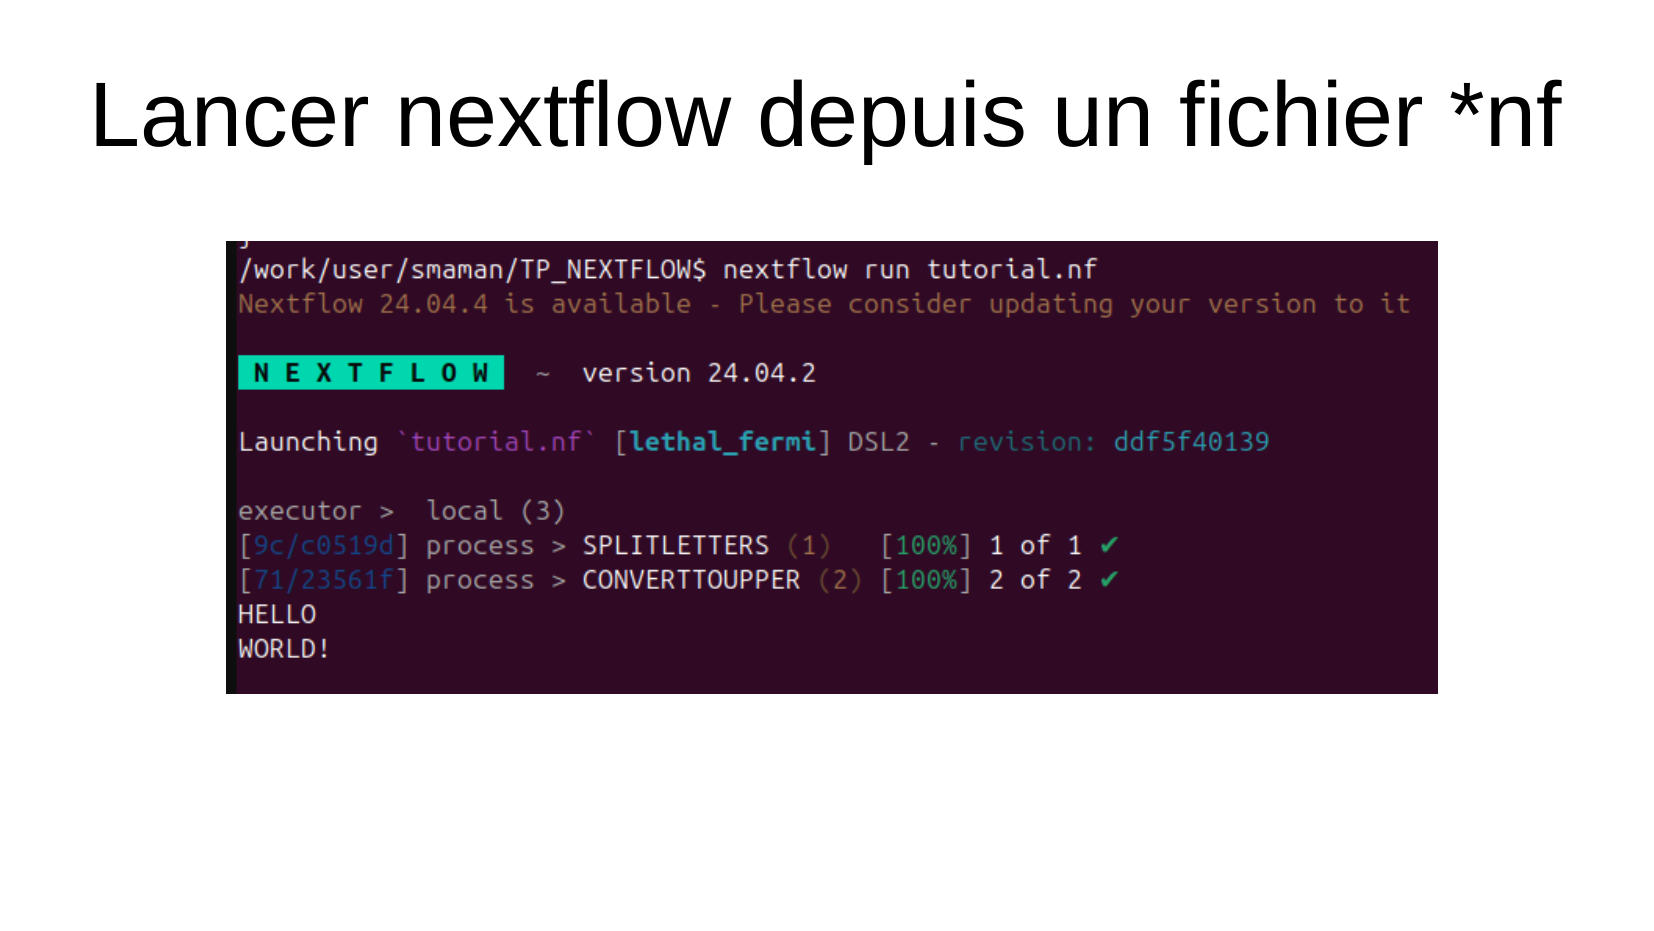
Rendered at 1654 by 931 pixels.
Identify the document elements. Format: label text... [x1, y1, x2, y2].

title Lancer nextflow depuis un fichier *nf [82, 37, 1571, 193]
picture [226, 241, 1438, 694]
